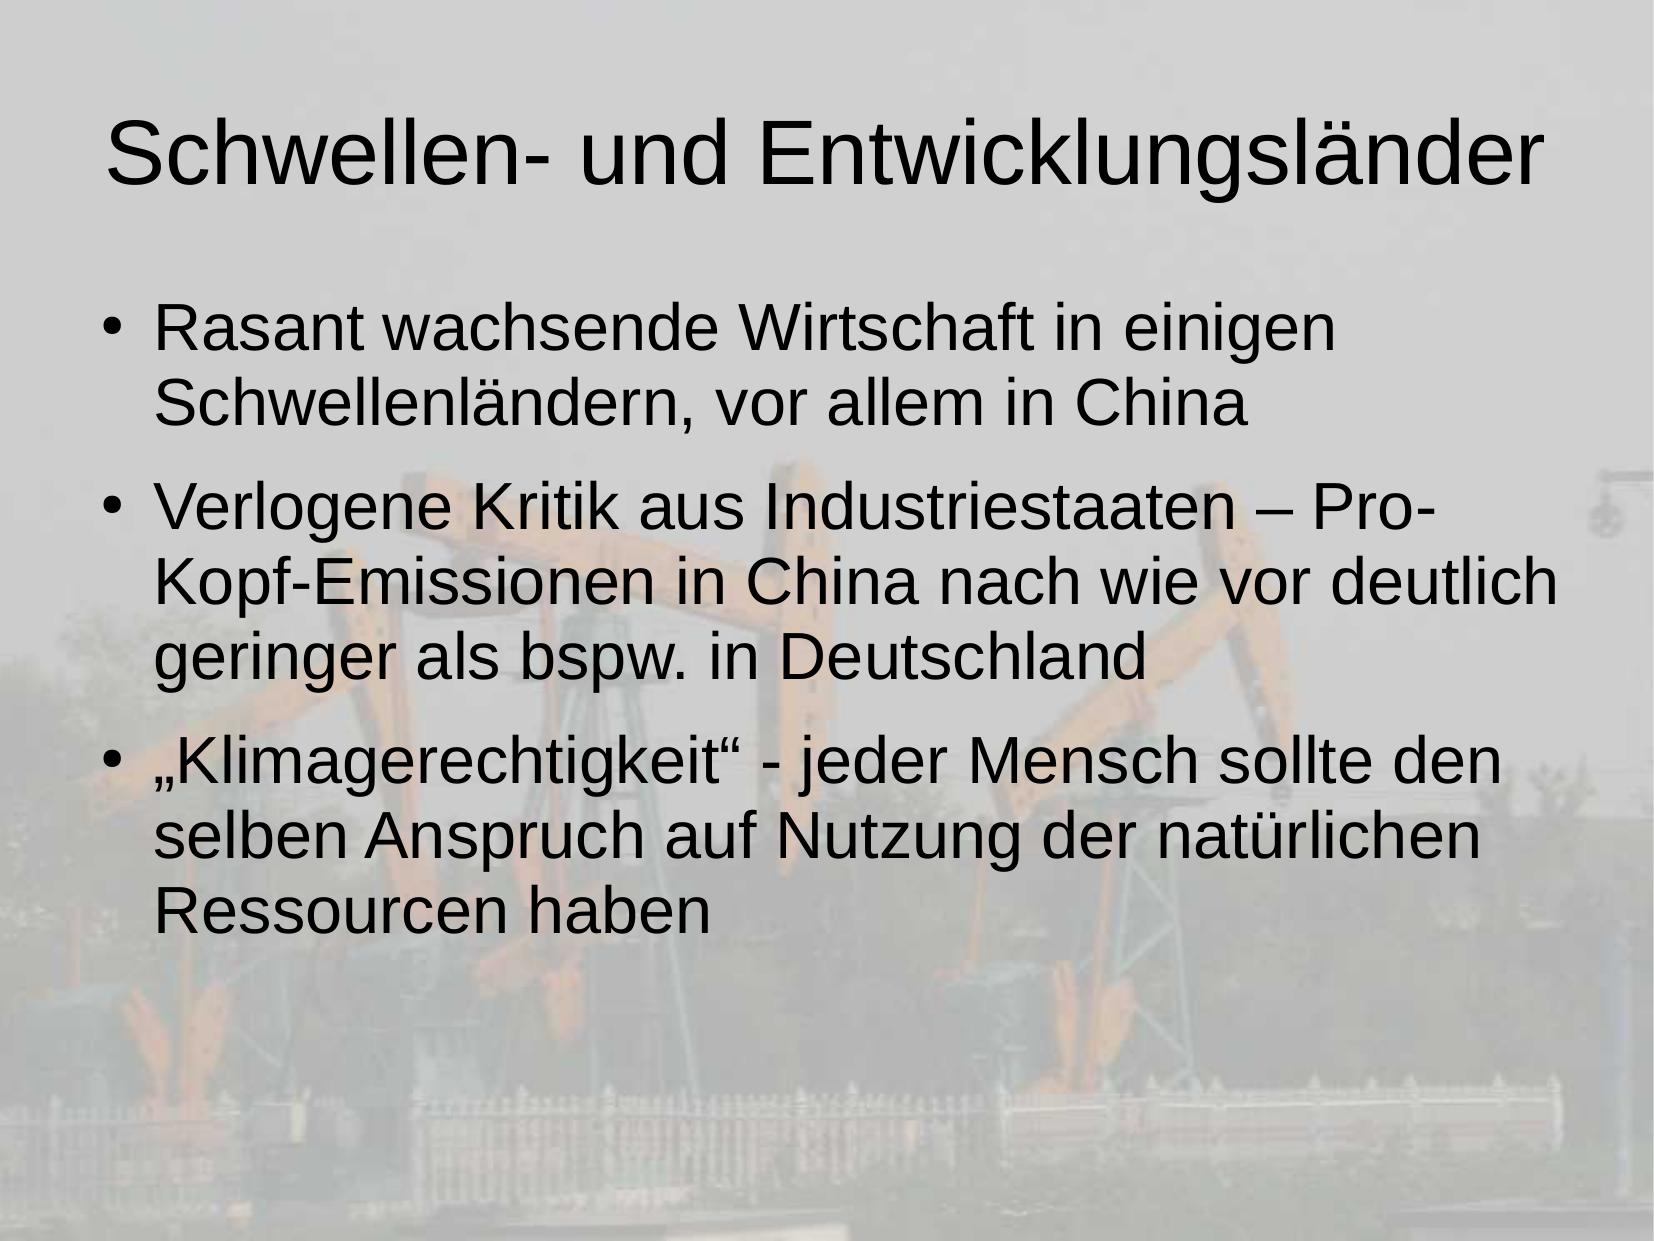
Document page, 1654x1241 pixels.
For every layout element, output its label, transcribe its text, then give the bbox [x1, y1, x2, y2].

title Schwellen- und Entwicklungsländer [82, 49, 1571, 257]
picture [0, 0, 1654, 1241]
list Rasant wachsende Wirtschaft in einigen Schwellenländern, vor allem in China Verlogene Kritik aus Industriestaaten – Pro-Kopf-Emissionen in China nach wie vor deutlich geringer als bspw. in Deutschland „Klimagerechtigkeit“ - jeder Mensch sollte den selben Anspruch auf Nutzung der natürlichen Ressourcen haben [82, 290, 1571, 1109]
